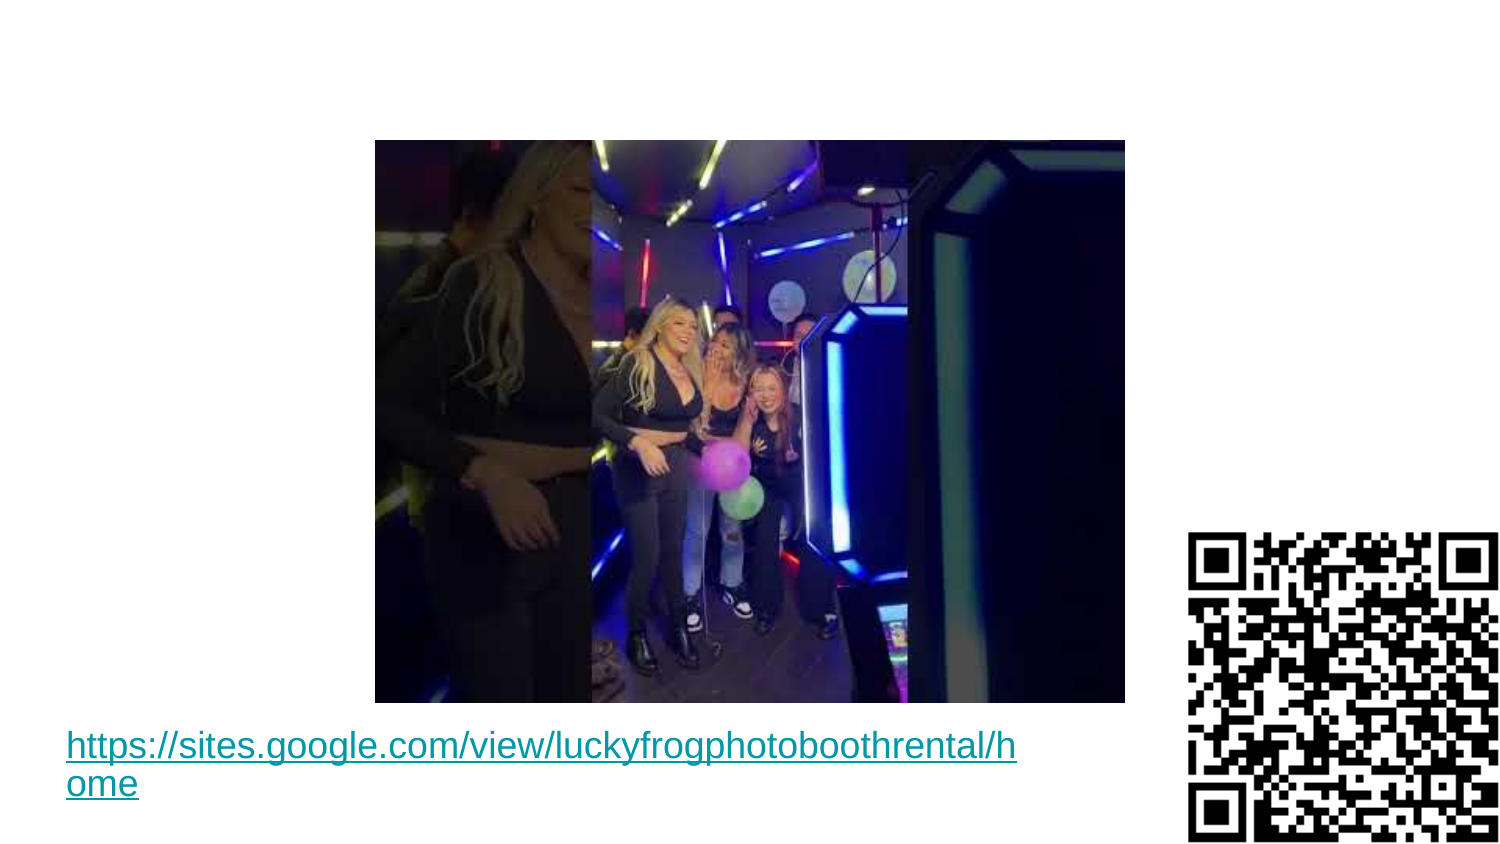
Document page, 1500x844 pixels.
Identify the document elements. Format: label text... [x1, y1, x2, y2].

list https://sites.google.com/view/luckyfrogphotoboothrental/home [51, 694, 1036, 794]
picture [375, 140, 1125, 704]
picture [1187, 531, 1500, 844]
